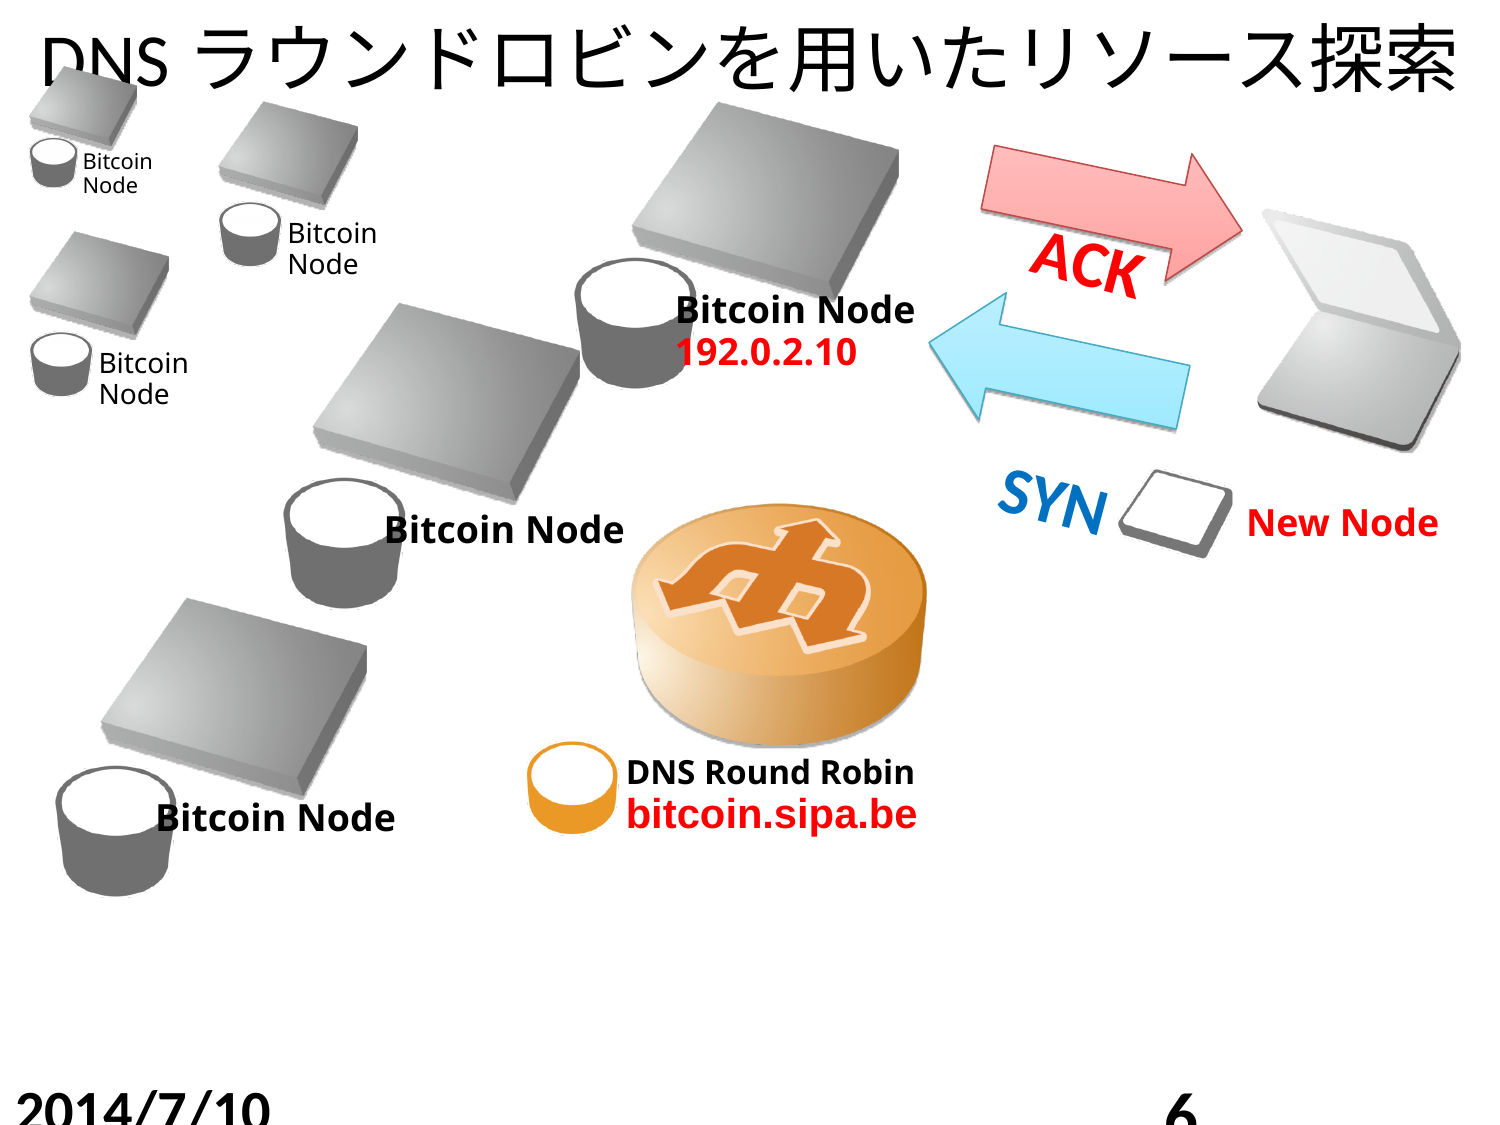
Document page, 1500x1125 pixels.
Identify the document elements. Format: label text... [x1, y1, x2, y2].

text_box Bitcoin Node 192.0.2.10 [674, 290, 935, 376]
title DNSラウンドロビンを用いたリソース探索 [0, 0, 1500, 114]
text_box [1149, 1065, 1500, 1125]
text_box Bitcoin Node [82, 150, 171, 201]
picture [29, 231, 169, 397]
picture [525, 739, 619, 836]
picture [1116, 468, 1234, 560]
picture [218, 101, 358, 267]
text_box 2014/7/10 [0, 1065, 351, 1125]
text_box Bitcoin Node [98, 348, 213, 368]
text_box [981, 145, 1243, 281]
picture [53, 101, 899, 898]
text_box Bitcoin Node [287, 218, 402, 238]
text_box Bitcoin Node [383, 510, 644, 554]
text_box New Node [1246, 503, 1474, 546]
text_box [928, 292, 1190, 430]
text_box Bitcoin Node [155, 797, 415, 842]
text_box SYN [975, 433, 1136, 563]
text_box DNS Round Robin bitcoin.sipa.be [625, 754, 999, 839]
picture [631, 503, 927, 745]
text_box ACK [1008, 196, 1172, 326]
picture [1257, 208, 1459, 451]
picture [29, 66, 137, 188]
